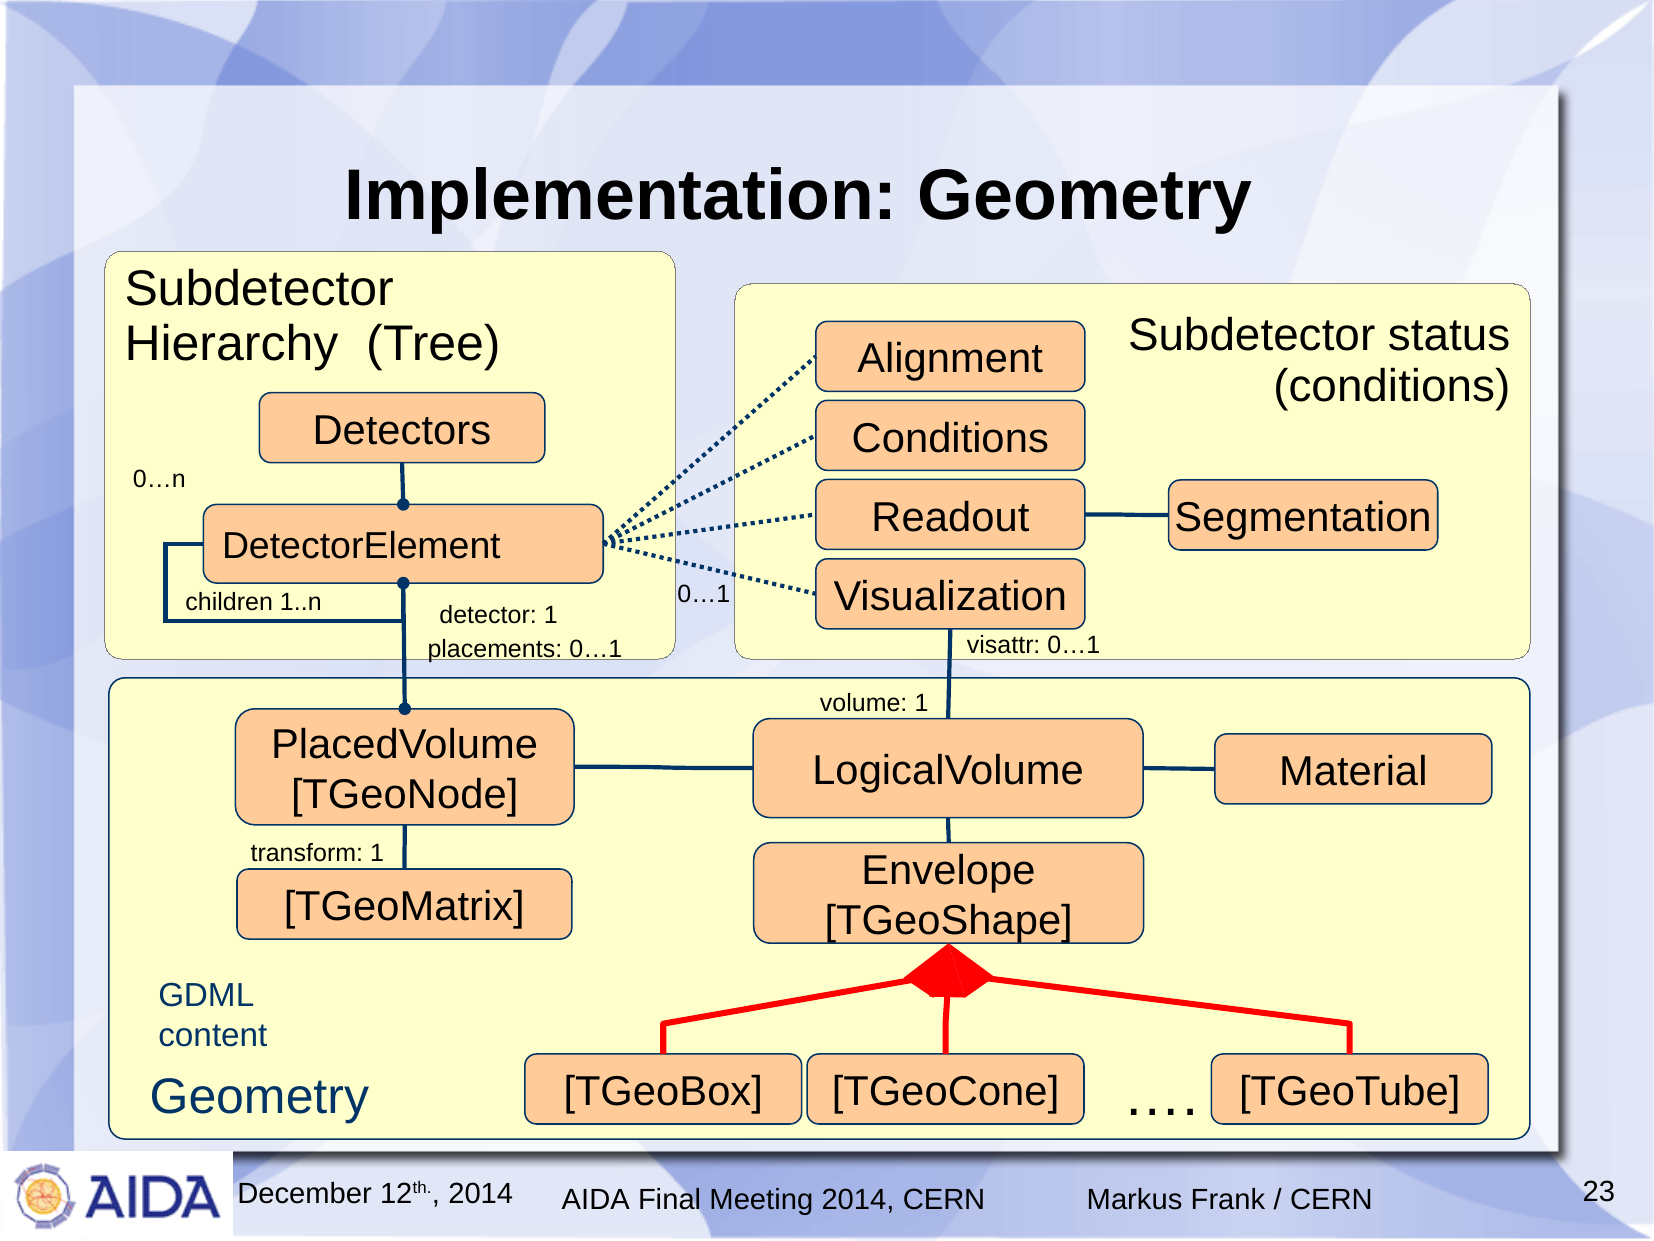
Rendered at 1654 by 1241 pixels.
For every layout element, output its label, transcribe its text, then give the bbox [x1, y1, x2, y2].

text_box [108, 677, 1530, 1140]
text_box Readout [815, 479, 1085, 550]
text_box Alignment [815, 321, 1085, 392]
text_box 0…1 [677, 577, 731, 608]
text_box Subdetector status (conditions) [734, 283, 1531, 660]
text_box 0…n [125, 462, 186, 493]
text_box [407, 677, 947, 765]
text_box Segmentation [1168, 479, 1438, 550]
picture [0, 0, 1654, 1241]
text_box [TGeoMatrix] [236, 868, 572, 940]
text_box visattr: 0…1 [966, 628, 1101, 659]
text_box Subdetector Hierarchy (Tree) [168, 546, 401, 618]
text_box detector: 1 [439, 598, 559, 630]
text_box volume: 1 [812, 686, 929, 717]
text_box children 1..n [185, 585, 323, 616]
text_box Visualization [815, 558, 1085, 629]
text_box Subdetector Hierarchy (Tree) [104, 251, 676, 660]
text_box PlacedVolume [TGeoNode] [235, 708, 575, 825]
title Implementation: Geometry [82, 90, 1536, 298]
text_box GDML content [143, 965, 465, 1062]
text_box Conditions [815, 400, 1085, 471]
text_box [TGeoBox] [524, 1053, 802, 1124]
text_box Material [1214, 733, 1492, 804]
text_box Geometry [134, 1055, 457, 1132]
text_box …. [1108, 1054, 1214, 1135]
text_box placements: 0…1 [427, 632, 623, 663]
text_box LogicalVolume [753, 718, 1144, 818]
text_box [TGeoTube] [1214, 1053, 1489, 1124]
text_box Detectors [259, 392, 545, 463]
text_box DetectorElement [203, 504, 604, 584]
text_box [TGeoCone] [807, 1053, 1085, 1124]
text_box Envelope [TGeoShape] [753, 842, 1144, 944]
text_box transform: 1 [250, 836, 385, 867]
